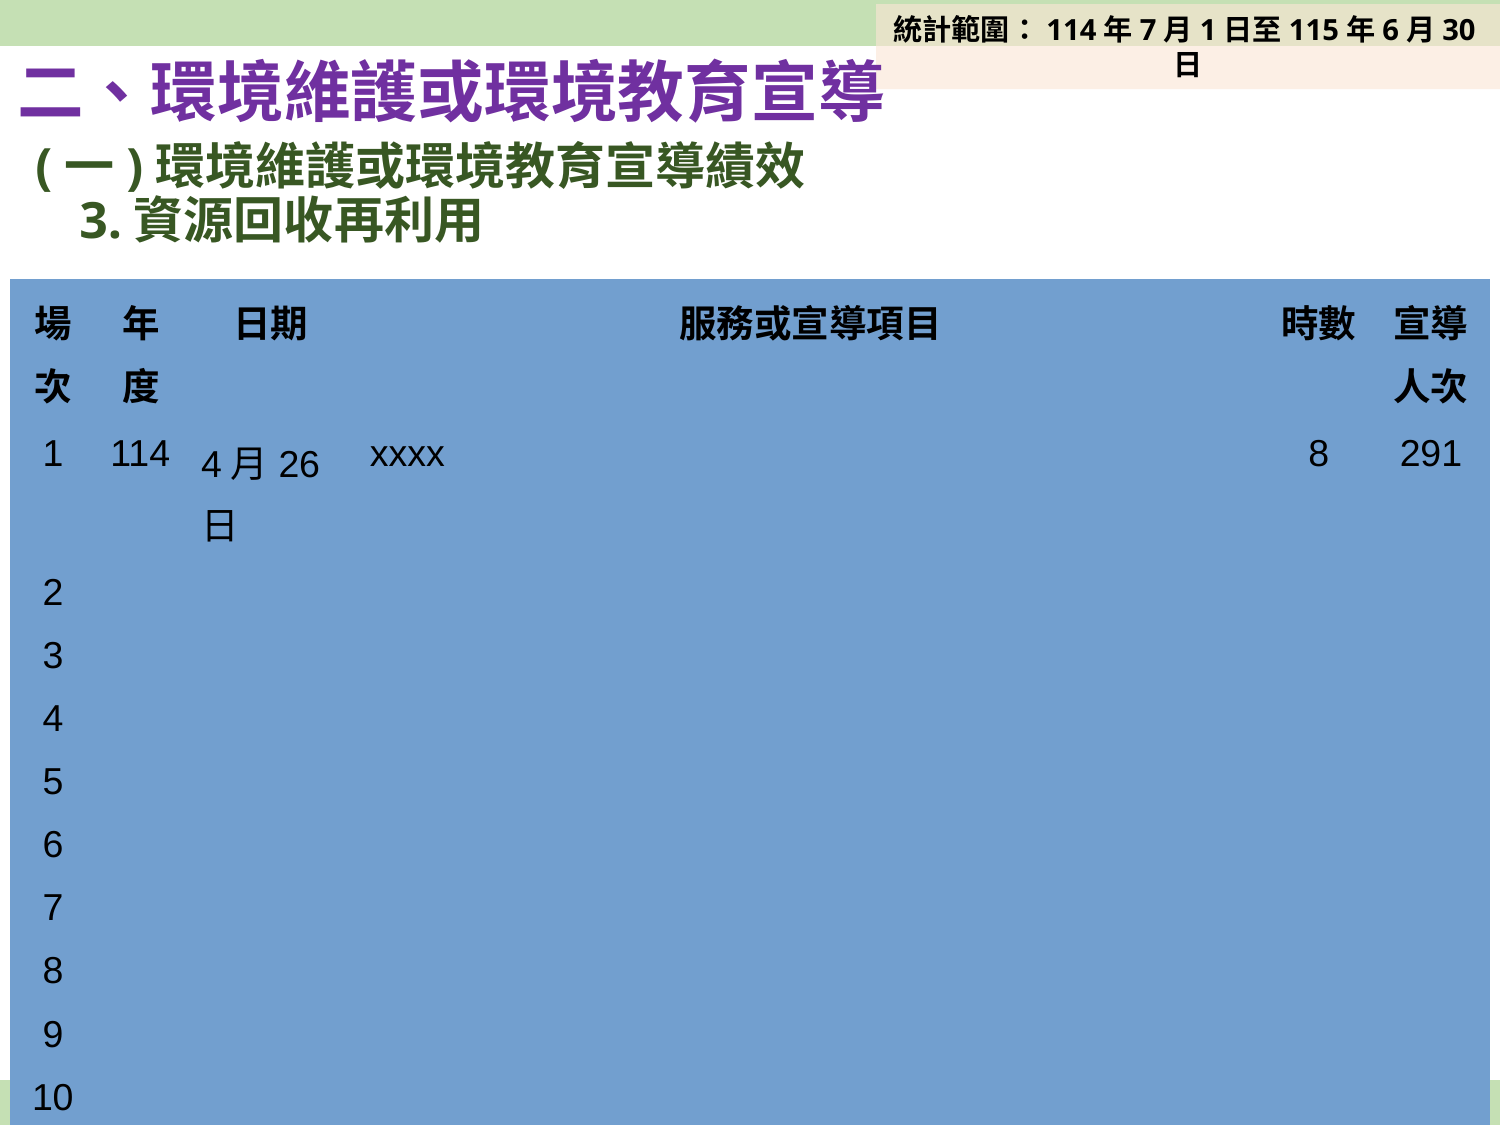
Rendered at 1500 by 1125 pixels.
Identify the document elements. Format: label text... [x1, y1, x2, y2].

table_cell 6 [10, 810, 96, 873]
table_cell [1266, 558, 1372, 621]
table_header 時數 [1266, 279, 1372, 418]
table_cell 8 [1266, 418, 1372, 558]
table_cell [186, 621, 355, 684]
table_header 宣導 人次 [1372, 279, 1490, 418]
table_cell [1266, 684, 1372, 747]
table_cell xxxx [355, 418, 1266, 558]
table_cell [1266, 999, 1372, 1062]
table_cell 291 [1372, 418, 1490, 558]
table_cell [355, 999, 1266, 1062]
table_cell 4月26日 [186, 418, 355, 558]
table_cell [355, 1062, 1266, 1125]
table_cell [1372, 684, 1490, 747]
table_cell [355, 684, 1266, 747]
table_cell 4 [10, 684, 96, 747]
table_cell [96, 936, 186, 999]
table_cell [186, 999, 355, 1062]
table_cell [1266, 873, 1372, 936]
table_cell [1266, 936, 1372, 999]
table_cell [186, 873, 355, 936]
table_cell [355, 558, 1266, 621]
table_cell [186, 558, 355, 621]
table_cell [355, 936, 1266, 999]
table_cell [1266, 621, 1372, 684]
table_header 日期 [186, 279, 355, 418]
table_header 場次 [10, 279, 96, 418]
table_cell [1372, 999, 1490, 1062]
table_cell [96, 1062, 186, 1125]
table_cell 114 [96, 418, 186, 558]
table_cell 1 [10, 418, 96, 558]
table_header 年度 [96, 279, 186, 418]
table_cell [355, 873, 1266, 936]
table_cell [1372, 1062, 1490, 1125]
table_cell [355, 747, 1266, 810]
table_cell [355, 810, 1266, 873]
table_cell [1266, 1062, 1372, 1125]
table_cell [355, 621, 1266, 684]
table_cell [186, 747, 355, 810]
table_cell [1266, 810, 1372, 873]
table_cell [1372, 621, 1490, 684]
table_cell 2 [10, 558, 96, 621]
table_cell [96, 999, 186, 1062]
table_cell [1266, 747, 1372, 810]
table_cell [96, 621, 186, 684]
table_cell [1372, 873, 1490, 936]
table_cell 3 [10, 621, 96, 684]
table_cell [96, 810, 186, 873]
text_box [1490, 1030, 1500, 1091]
table_cell [186, 684, 355, 747]
table_cell 9 [10, 999, 96, 1062]
table_cell [1372, 936, 1490, 999]
text_box 二、環境維護或環境教育宣導 [2, 51, 1208, 158]
table_cell [96, 558, 186, 621]
text_box (一)環境維護或環境教育宣導績效 3.資源回收再利用 [20, 133, 1476, 241]
table_header 服務或宣導項目 [355, 279, 1266, 418]
table_cell [96, 873, 186, 936]
table_cell [1372, 747, 1490, 810]
table_cell [1372, 810, 1490, 873]
table_cell [186, 1062, 355, 1125]
table_cell [1372, 558, 1490, 621]
table_cell 5 [10, 747, 96, 810]
table_cell [186, 936, 355, 999]
table_cell [96, 747, 186, 810]
table_cell [186, 810, 355, 873]
table_cell 10 [10, 1062, 96, 1125]
table_cell [96, 684, 186, 747]
table_cell 8 [10, 936, 96, 999]
table_cell 7 [10, 873, 96, 936]
